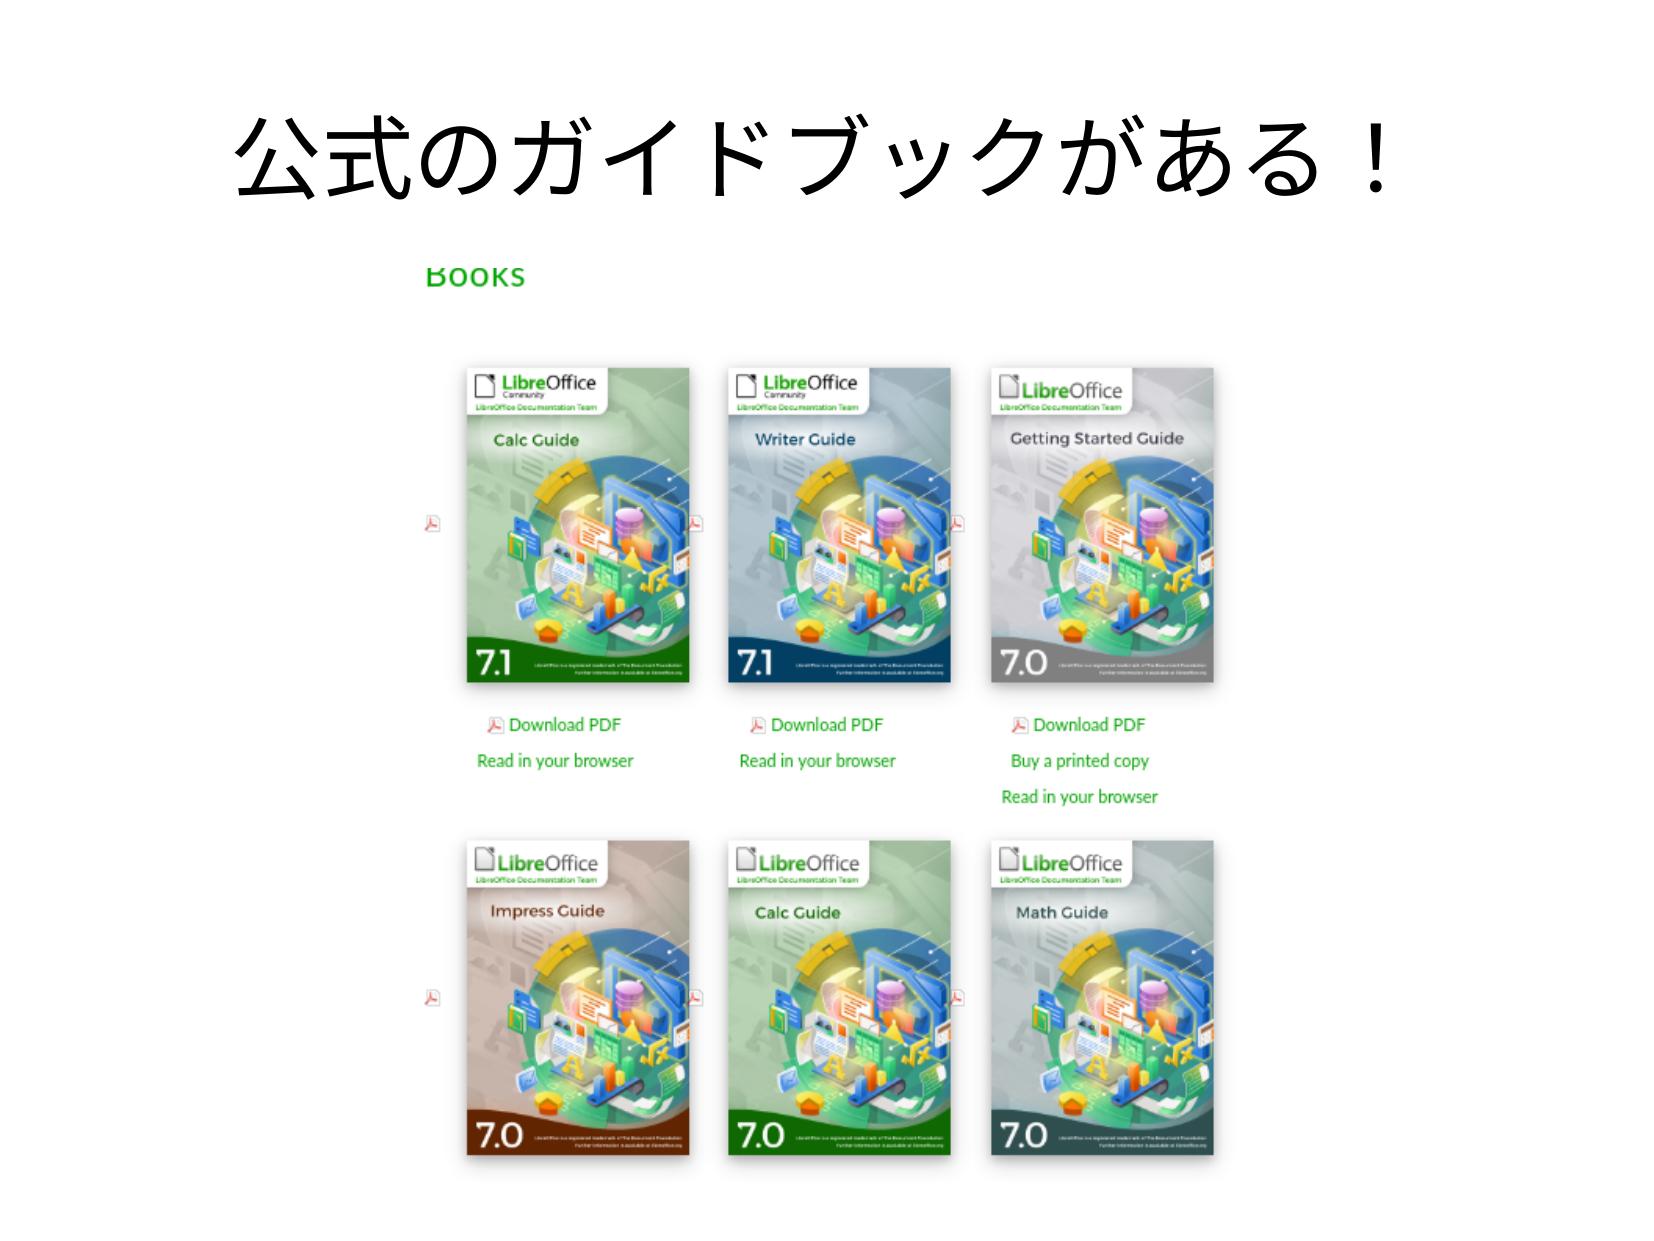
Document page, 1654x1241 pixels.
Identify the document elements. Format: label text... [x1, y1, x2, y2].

picture [389, 268, 1300, 1182]
title 公式のガイドブックがある！ [82, 49, 1571, 257]
